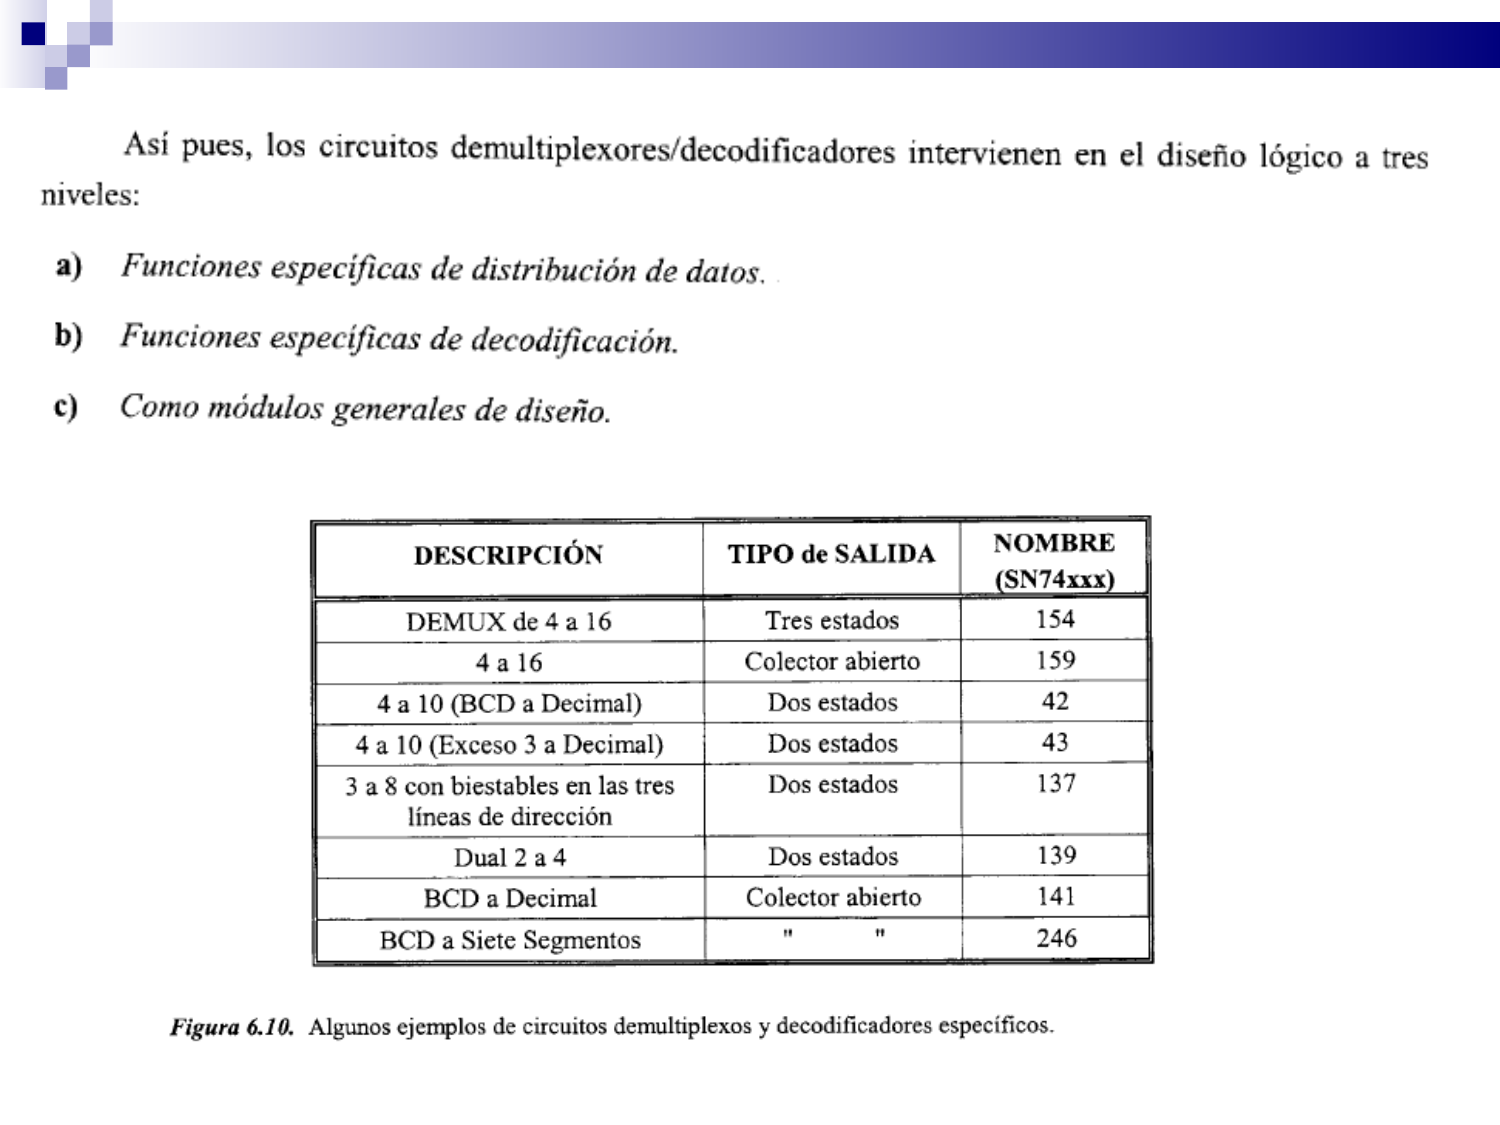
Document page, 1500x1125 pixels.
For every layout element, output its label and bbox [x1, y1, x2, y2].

picture [159, 491, 1188, 1051]
picture [0, 125, 1459, 440]
